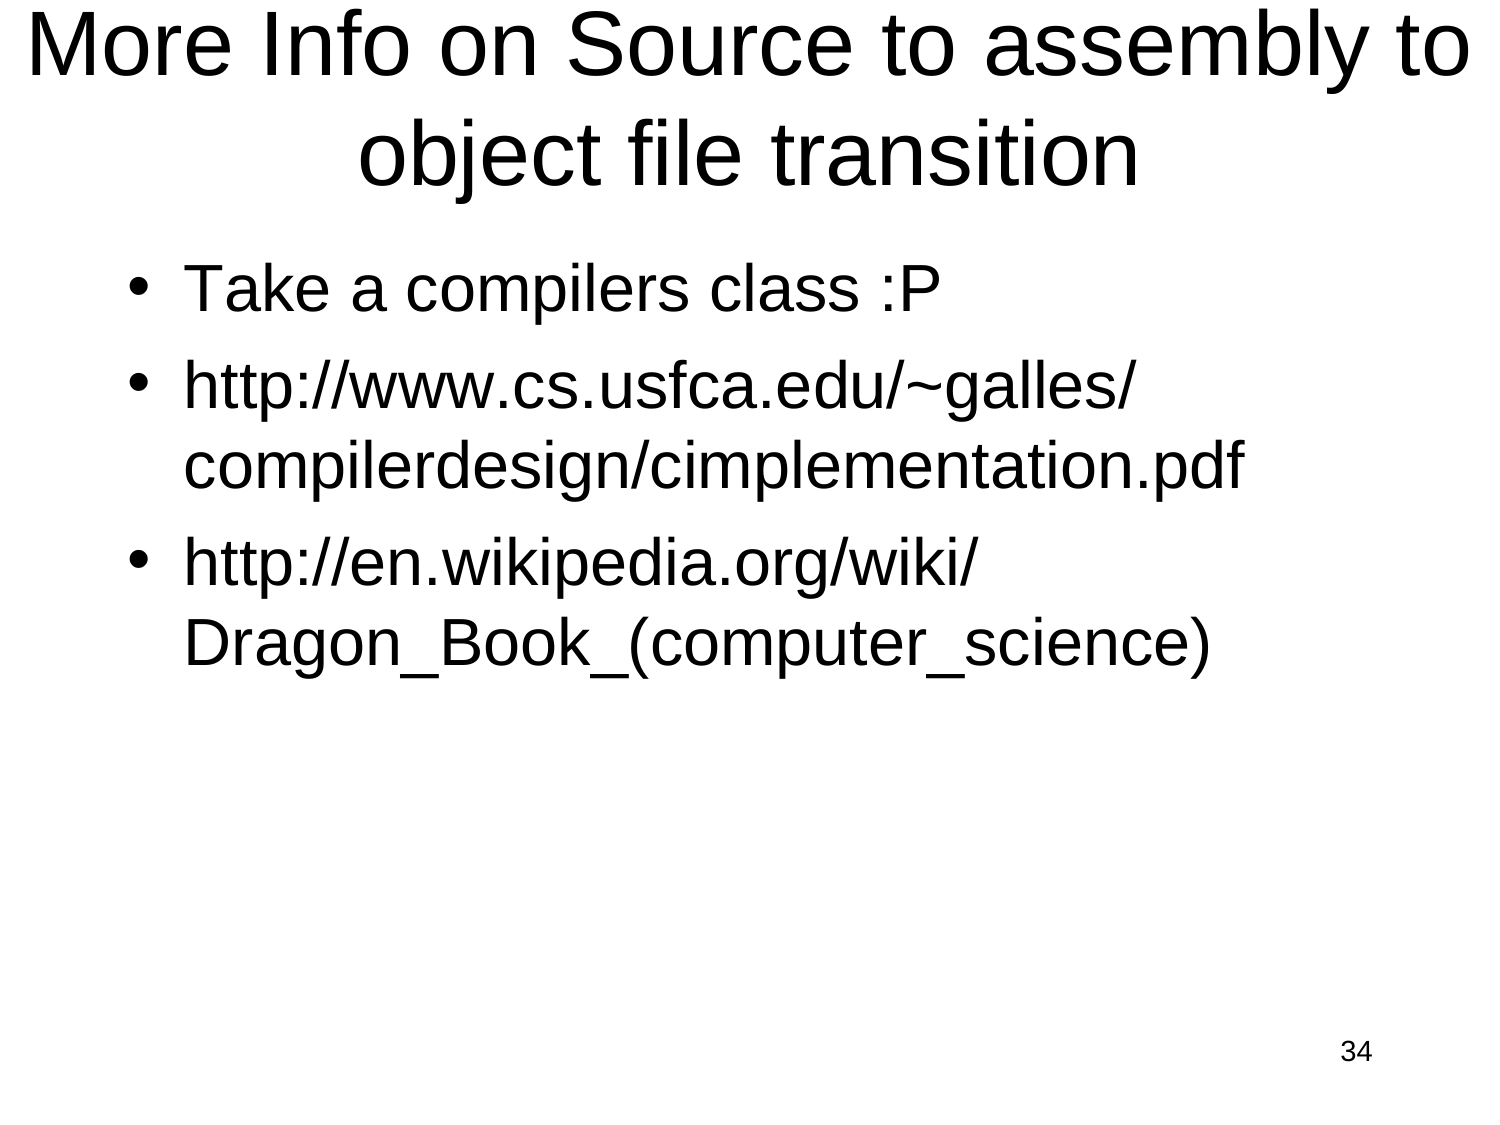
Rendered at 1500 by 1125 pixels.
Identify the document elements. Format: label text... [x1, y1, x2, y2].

text_box <number> [1074, 1025, 1388, 1101]
list Take a compilers class :P http://www.cs.usfca.edu/~galles/compilerdesign/cimplementation.pdf http://en.wikipedia.org/wiki/Dragon_Book_(computer_science) [112, 237, 1388, 1051]
title More Info on Source to assembly to object file transition [0, 0, 1500, 212]
